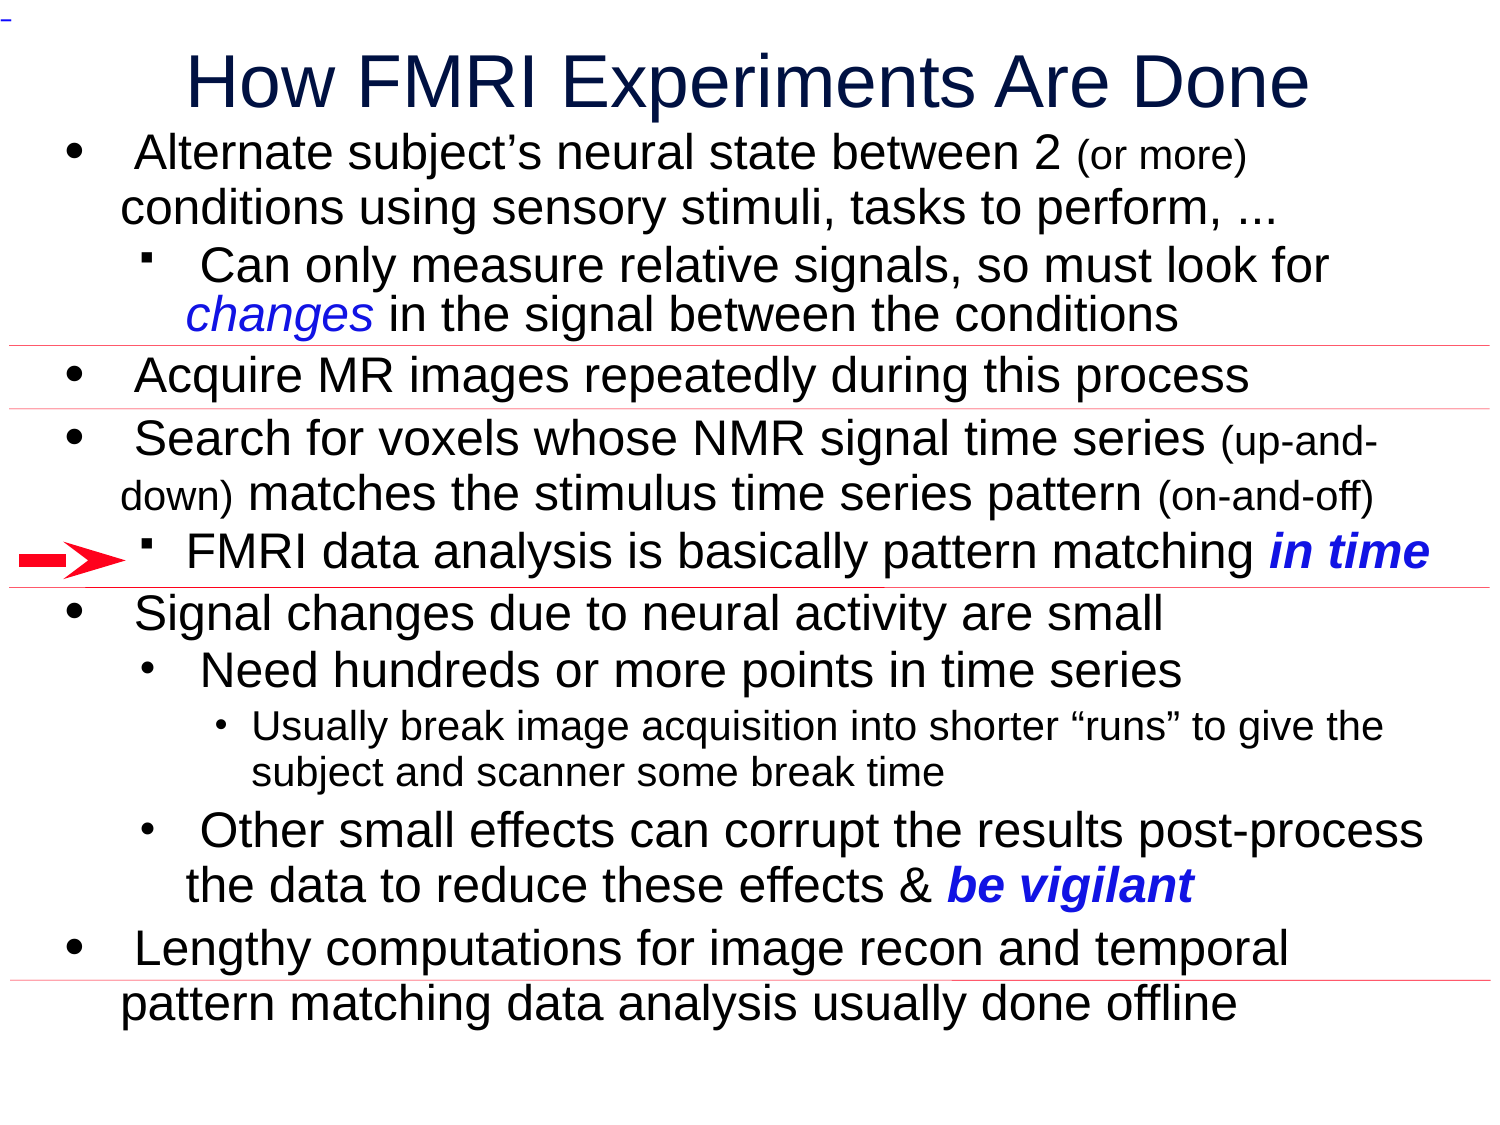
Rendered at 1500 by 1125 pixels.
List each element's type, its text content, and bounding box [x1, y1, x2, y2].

list Alternate subject’s neural state between 2 (or more) conditions using sensory stimuli, tasks to perform, ... Can only measure relative signals, so must look for changes in the signal between the conditions Acquire MR images repeatedly during this process Search for voxels whose NMR signal time series (up-and-down) matches the stimulus time series pattern (on-and-off) FMRI data analysis is basically pattern matching in time Signal changes due to neural activity are small Need hundreds or more points in time series Usually break image acquisition into shorter “runs” to give the subject and scanner some break time Other small effects can corrupt the results post-process the data to reduce these effects & be vigilant Lengthy computations for image recon and temporal pattern matching data analysis usually done offline [48, 588, 1467, 979]
list Alternate subject’s neural state between 2 (or more) conditions using sensory stimuli, tasks to perform, ... Can only measure relative signals, so must look for changes in the signal between the conditions Acquire MR images repeatedly during this process Search for voxels whose NMR signal time series (up-and-down) matches the stimulus time series pattern (on-and-off) FMRI data analysis is basically pattern matching in time Signal changes due to neural activity are small Need hundreds or more points in time series Usually break image acquisition into shorter “runs” to give the subject and scanner some break time Other small effects can corrupt the results post-process the data to reduce these effects & be vigilant Lengthy computations for image recon and temporal pattern matching data analysis usually done offline [48, 346, 1467, 408]
title How FMRI Experiments Are Done [77, 22, 1420, 117]
list Alternate subject’s neural state between 2 (or more) conditions using sensory stimuli, tasks to perform, ... Can only measure relative signals, so must look for changes in the signal between the conditions Acquire MR images repeatedly during this process Search for voxels whose NMR signal time series (up-and-down) matches the stimulus time series pattern (on-and-off) FMRI data analysis is basically pattern matching in time Signal changes due to neural activity are small Need hundreds or more points in time series Usually break image acquisition into shorter “runs” to give the subject and scanner some break time Other small effects can corrupt the results post-process the data to reduce these effects & be vigilant Lengthy computations for image recon and temporal pattern matching data analysis usually done offline [48, 410, 1467, 587]
list Alternate subject’s neural state between 2 (or more) conditions using sensory stimuli, tasks to perform, ... Can only measure relative signals, so must look for changes in the signal between the conditions Acquire MR images repeatedly during this process Search for voxels whose NMR signal time series (up-and-down) matches the stimulus time series pattern (on-and-off) FMRI data analysis is basically pattern matching in time Signal changes due to neural activity are small Need hundreds or more points in time series Usually break image acquisition into shorter “runs” to give the subject and scanner some break time Other small effects can corrupt the results post-process the data to reduce these effects & be vigilant Lengthy computations for image recon and temporal pattern matching data analysis usually done offline [48, 981, 1467, 1079]
list Alternate subject’s neural state between 2 (or more) conditions using sensory stimuli, tasks to perform, ... Can only measure relative signals, so must look for changes in the signal between the conditions Acquire MR images repeatedly during this process Search for voxels whose NMR signal time series (up-and-down) matches the stimulus time series pattern (on-and-off) FMRI data analysis is basically pattern matching in time Signal changes due to neural activity are small Need hundreds or more points in time series Usually break image acquisition into shorter “runs” to give the subject and scanner some break time Other small effects can corrupt the results post-process the data to reduce these effects & be vigilant Lengthy computations for image recon and temporal pattern matching data analysis usually done offline [48, 117, 1467, 345]
